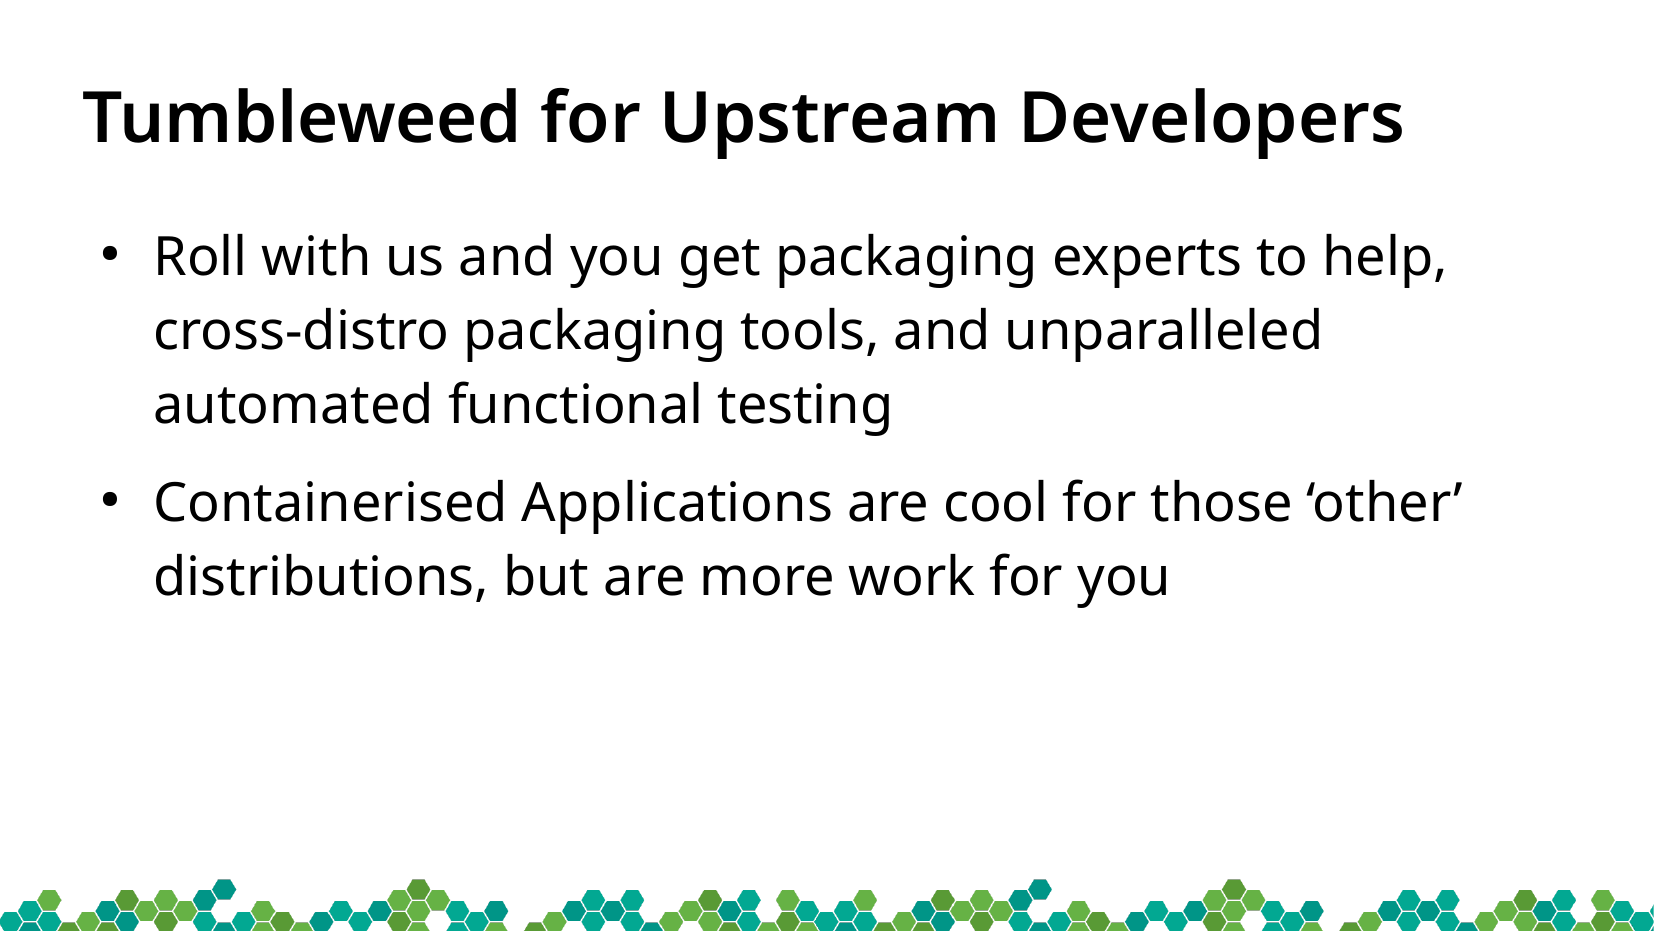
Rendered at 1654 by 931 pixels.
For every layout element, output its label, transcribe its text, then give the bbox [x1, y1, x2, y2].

list Roll with us and you get packaging experts to help, cross-distro packaging tools, and unparalleled automated functional testing Containerised Applications are cool for those ‘other’ distributions, but are more work for you [82, 217, 1571, 758]
picture [0, 871, 1654, 931]
title Tumbleweed for Upstream Developers [82, 37, 1571, 193]
